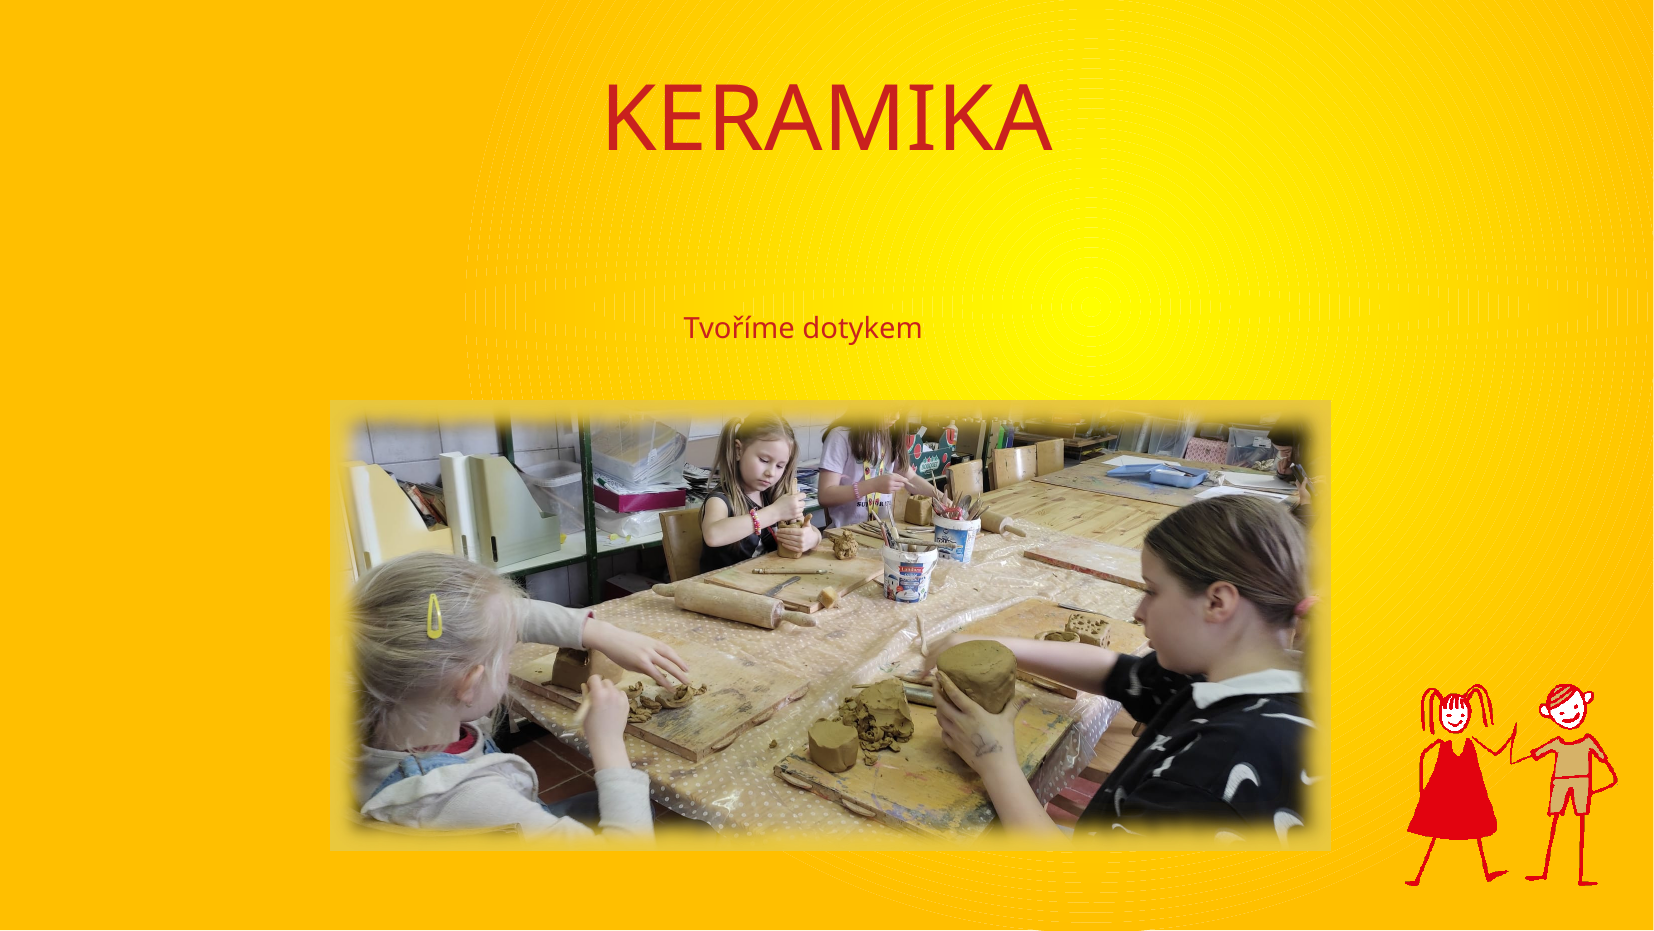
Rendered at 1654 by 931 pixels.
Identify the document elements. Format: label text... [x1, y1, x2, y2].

title KERAMIKA [82, 37, 1571, 193]
picture [1405, 684, 1618, 886]
subtitle Tvoříme dotykem [59, 217, 1548, 438]
picture [330, 400, 1331, 851]
